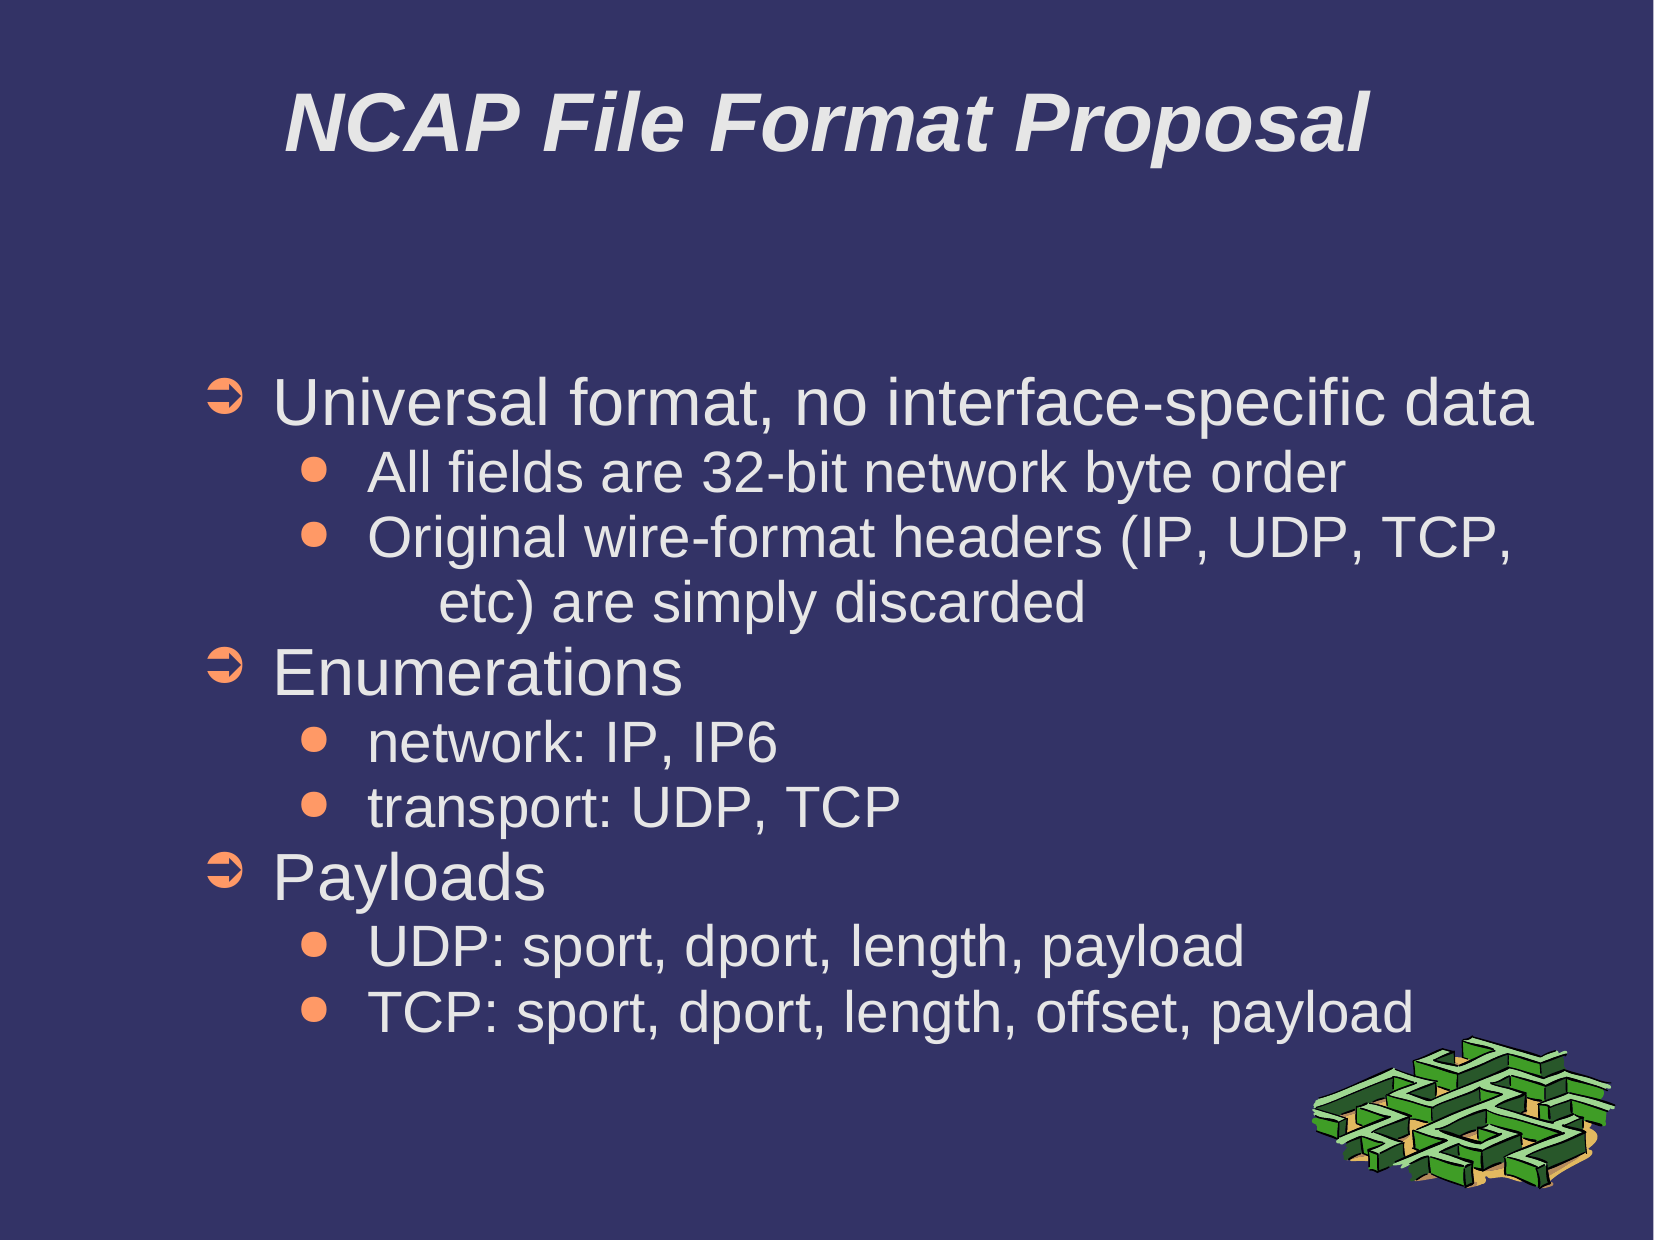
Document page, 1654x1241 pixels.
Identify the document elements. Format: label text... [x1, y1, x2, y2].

list Universal format, no interface-specific data All fields are 32-bit network byte order Original wire-format headers (IP, UDP, TCP, etc) are simply discarded Enumerations network: IP, IP6 transport: UDP, TCP Payloads UDP: sport, dport, length, payload TCP: sport, dport, length, offset, payload [178, 364, 1570, 1147]
title NCAP File Format Proposal [121, 19, 1534, 227]
